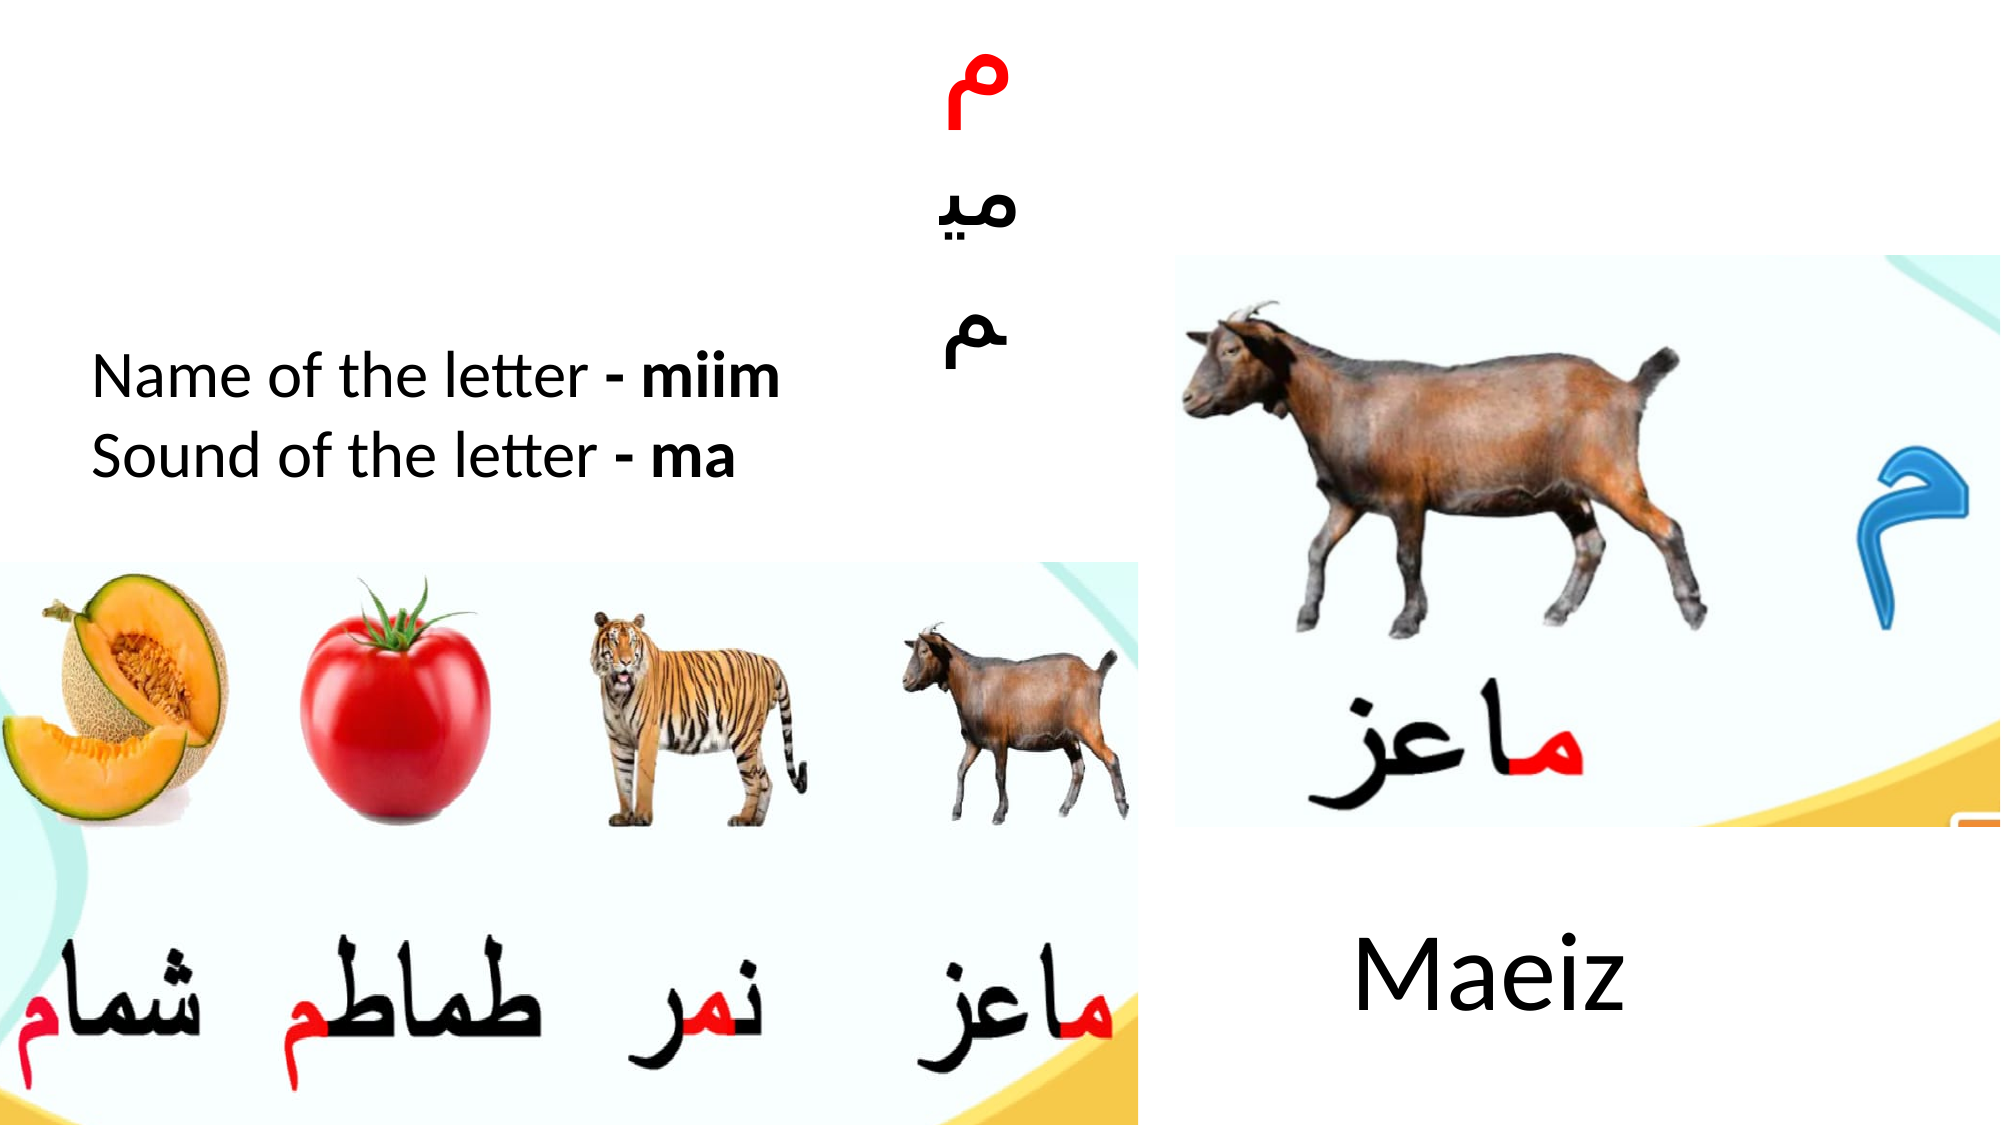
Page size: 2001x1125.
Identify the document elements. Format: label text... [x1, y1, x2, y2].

text_box Maeiz [1335, 890, 1661, 1042]
picture [1175, 255, 2000, 827]
text_box Name of the letter - miim Sound of the letter - ma [76, 323, 809, 501]
text_box م ميم [924, 0, 1075, 256]
picture [0, 562, 1139, 1125]
